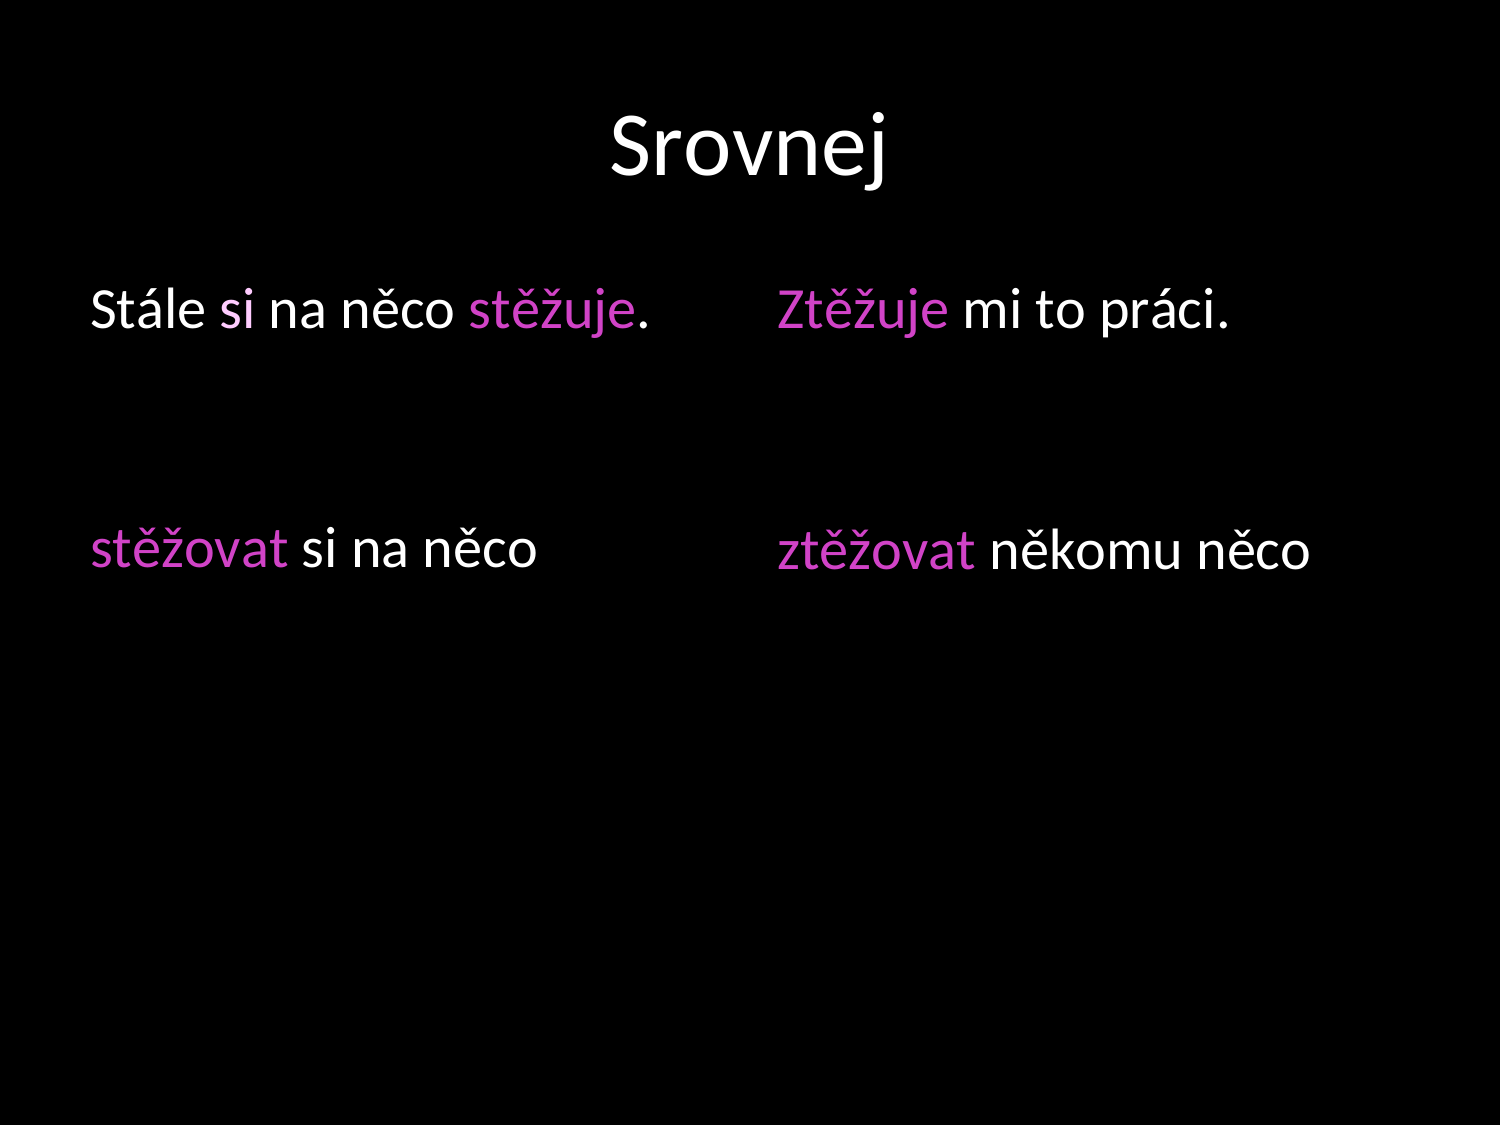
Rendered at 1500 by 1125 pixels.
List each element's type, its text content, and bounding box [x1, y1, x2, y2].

list Stále si na něco stěžuje. stěžovat si na něco [75, 262, 738, 1006]
list Ztěžuje mi to práci. ztěžovat někomu něco [762, 262, 1426, 1006]
title Srovnej [75, 45, 1426, 233]
